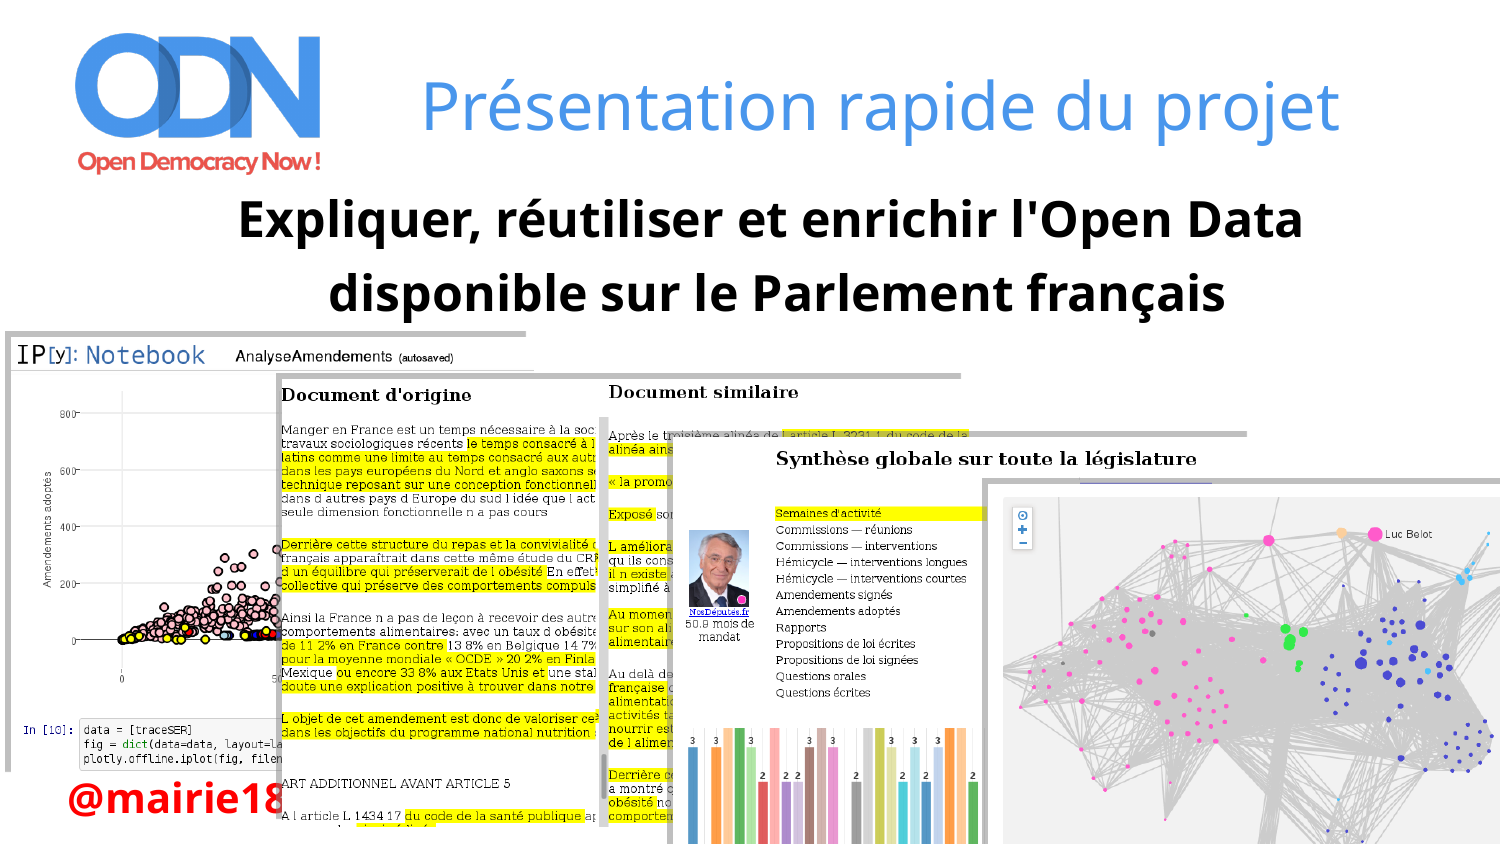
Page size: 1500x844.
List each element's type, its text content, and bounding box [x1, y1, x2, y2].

picture [282, 379, 969, 827]
title Présentation rapide du projet [336, 33, 1425, 175]
list Expliquer, réutiliser et enrichir l'Open Data disponible sur le Parlement français [75, 179, 1425, 478]
picture [988, 484, 1500, 844]
picture [673, 437, 1254, 844]
picture [75, 33, 320, 175]
picture [11, 337, 534, 780]
